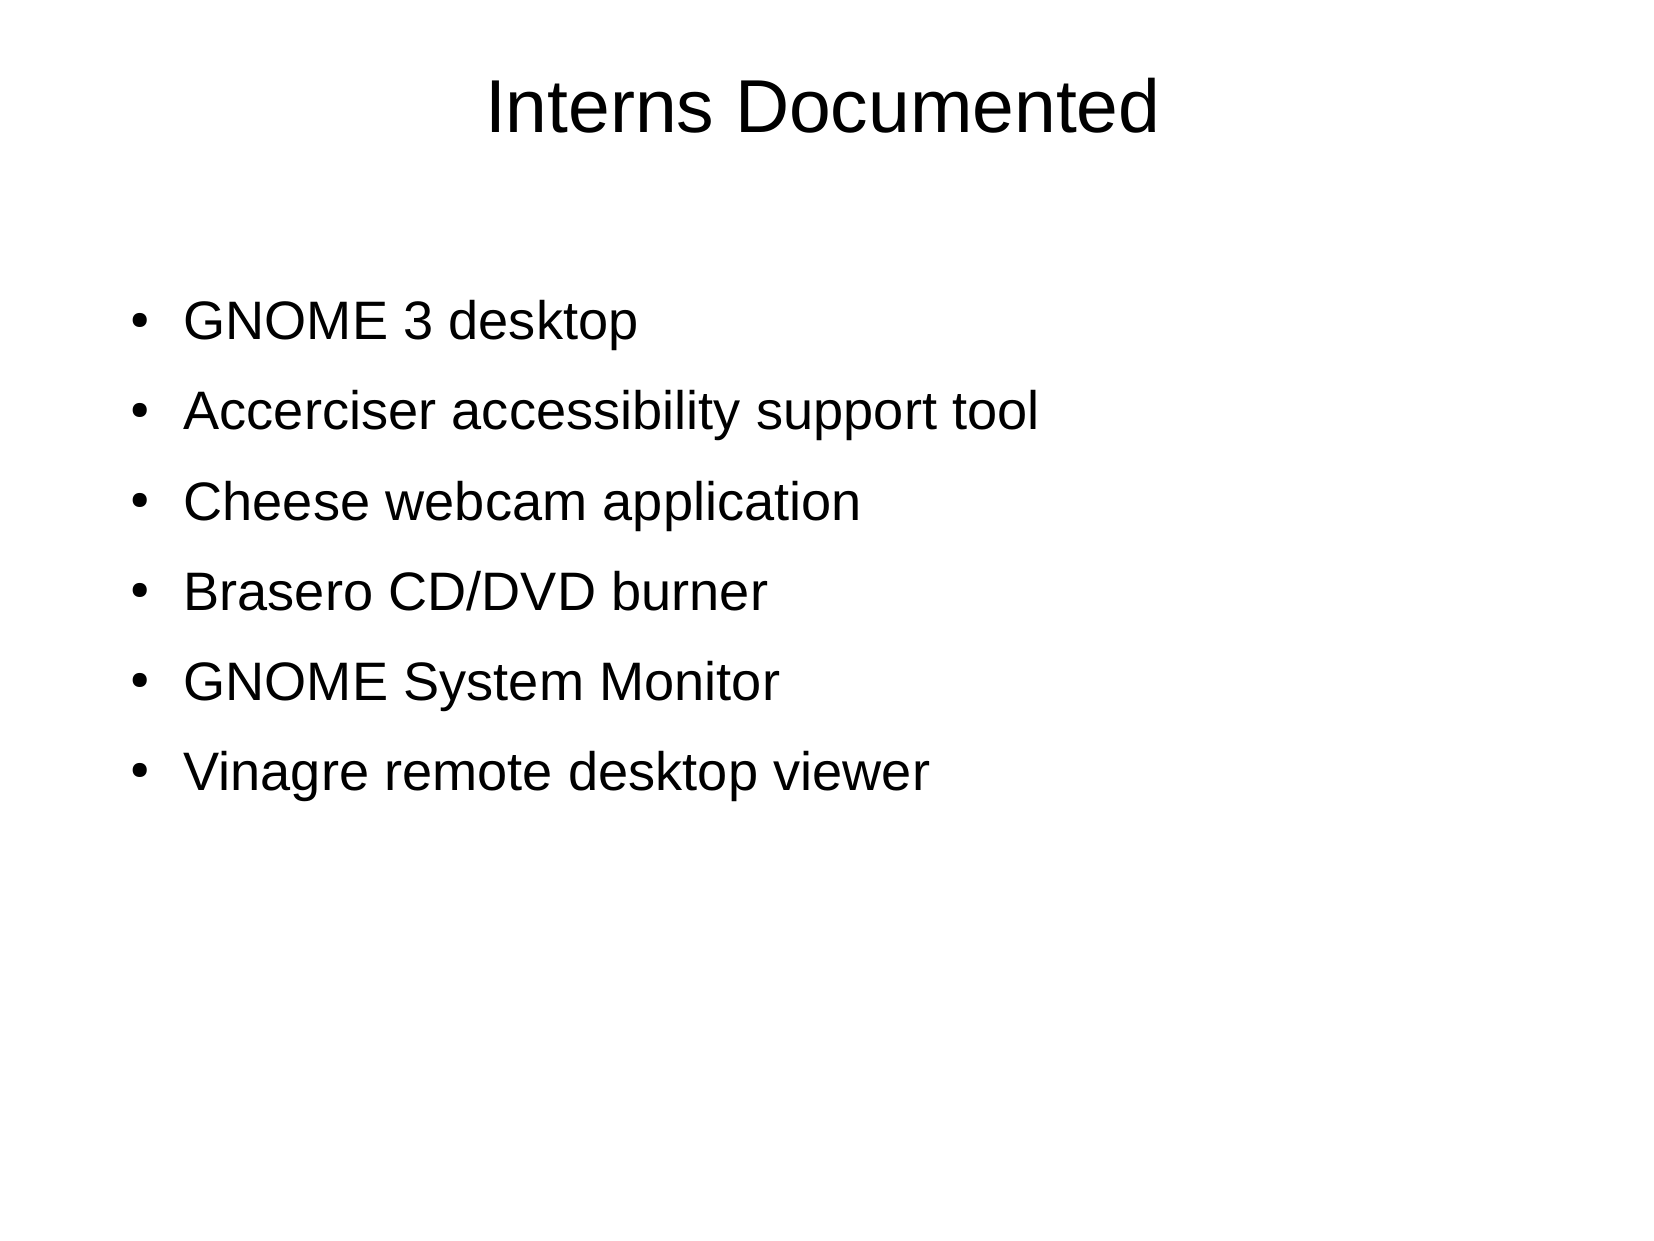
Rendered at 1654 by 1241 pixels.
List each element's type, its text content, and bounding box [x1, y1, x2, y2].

title Interns Documented [0, 2, 1646, 211]
list GNOME 3 desktop Accerciser accessibility support tool Cheese webcam application Brasero CD/DVD burner GNOME System Monitor Vinagre remote desktop viewer [112, 291, 1601, 1111]
